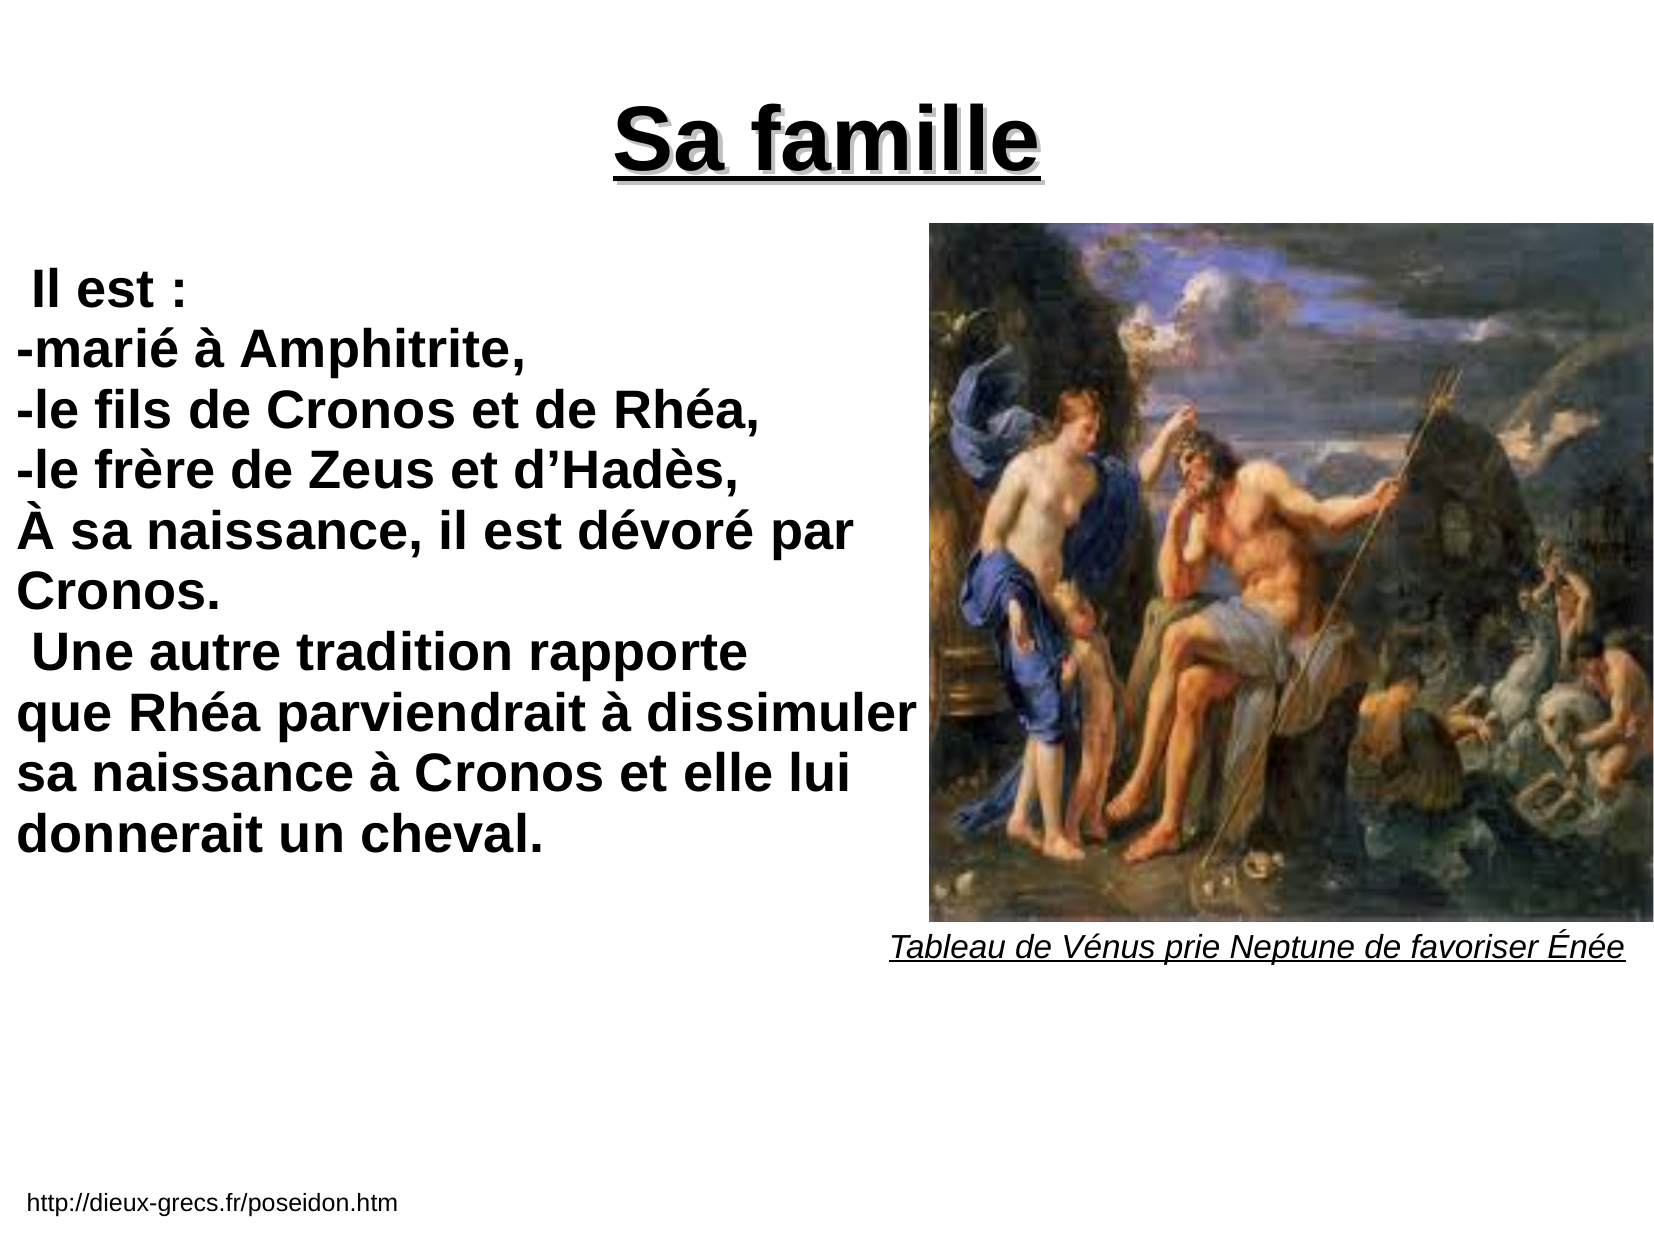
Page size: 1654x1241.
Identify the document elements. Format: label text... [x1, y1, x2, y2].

text_box Tableau de Vénus prie Neptune de favoriser Énée [874, 921, 1654, 974]
text_box http://dieux-grecs.fr/poseidon.htm [11, 1181, 615, 1224]
text_box Il est : -marié à Amphitrite, -le fils de Cronos et de Rhéa, -le frère de Zeus et d’Hadès, À sa naissance, il est dévoré par Cronos. Une autre tradition rapporte que Rhéa parviendrait à dissimuler sa naissance à Cronos et elle lui donnerait un cheval. [1, 250, 929, 922]
title Sa famille [82, 35, 1571, 243]
picture [929, 223, 1654, 921]
